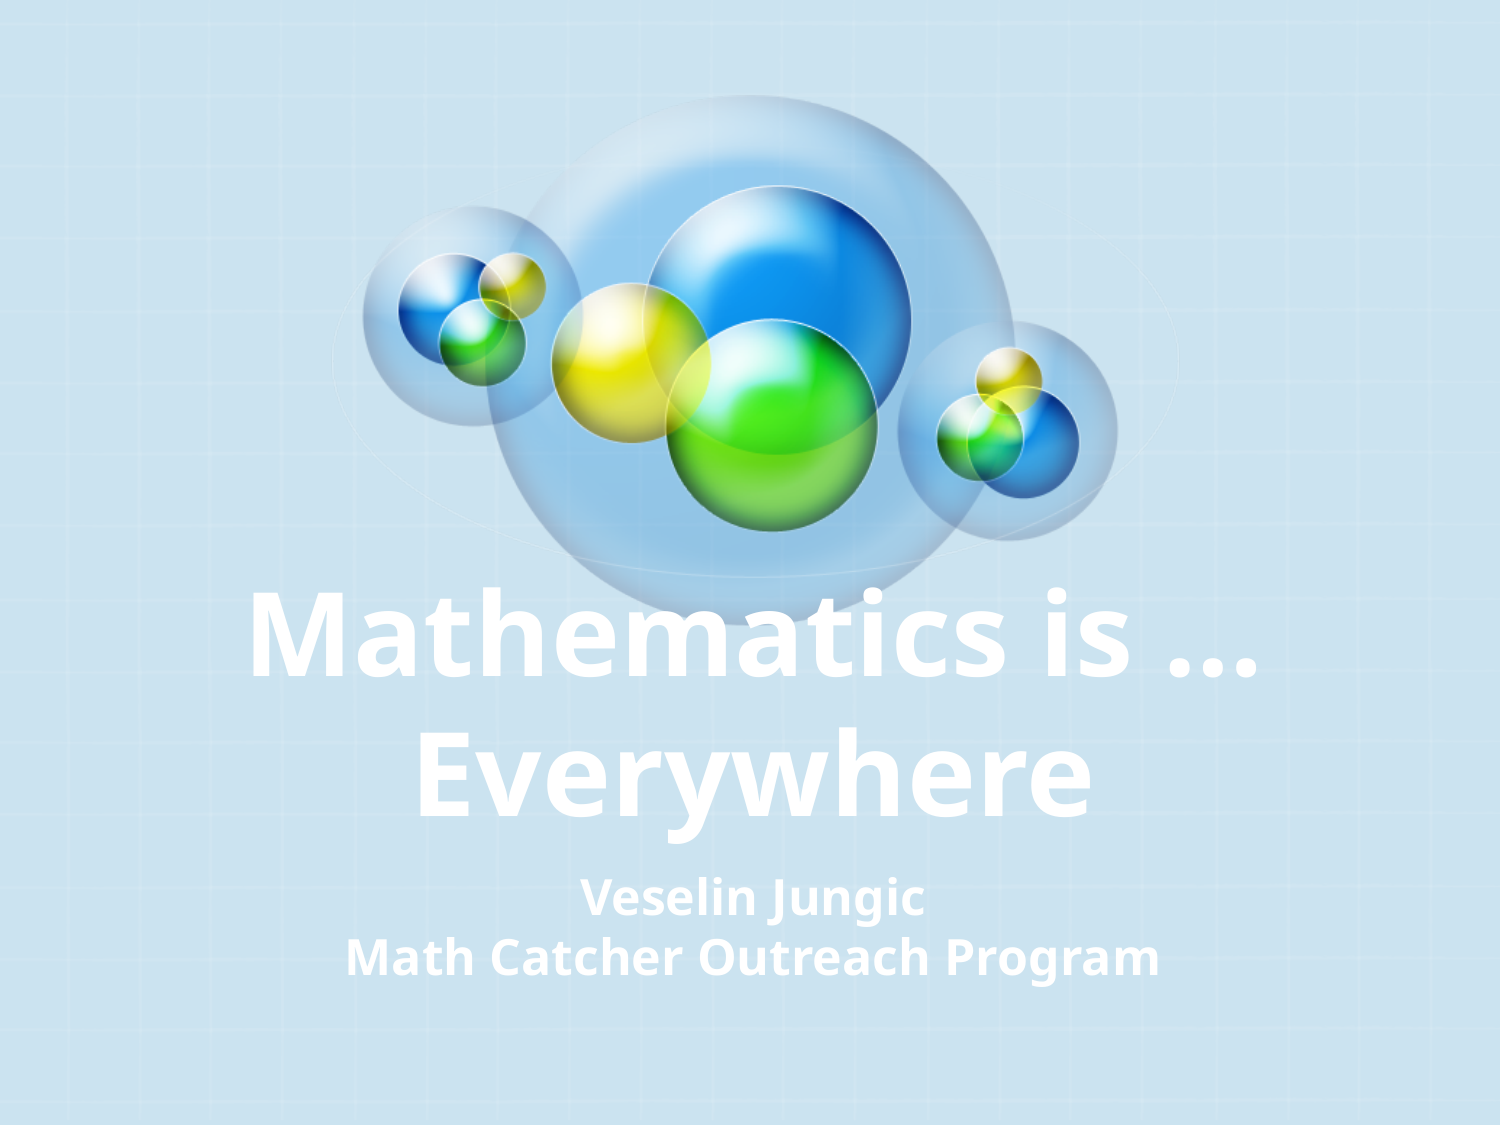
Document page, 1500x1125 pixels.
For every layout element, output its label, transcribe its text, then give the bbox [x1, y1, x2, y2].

title Mathematics is … Everywhere [134, 681, 1372, 848]
subtitle Veselin Jungic Math Catcher Outreach Program [134, 858, 1372, 1028]
picture [0, 0, 1500, 1125]
